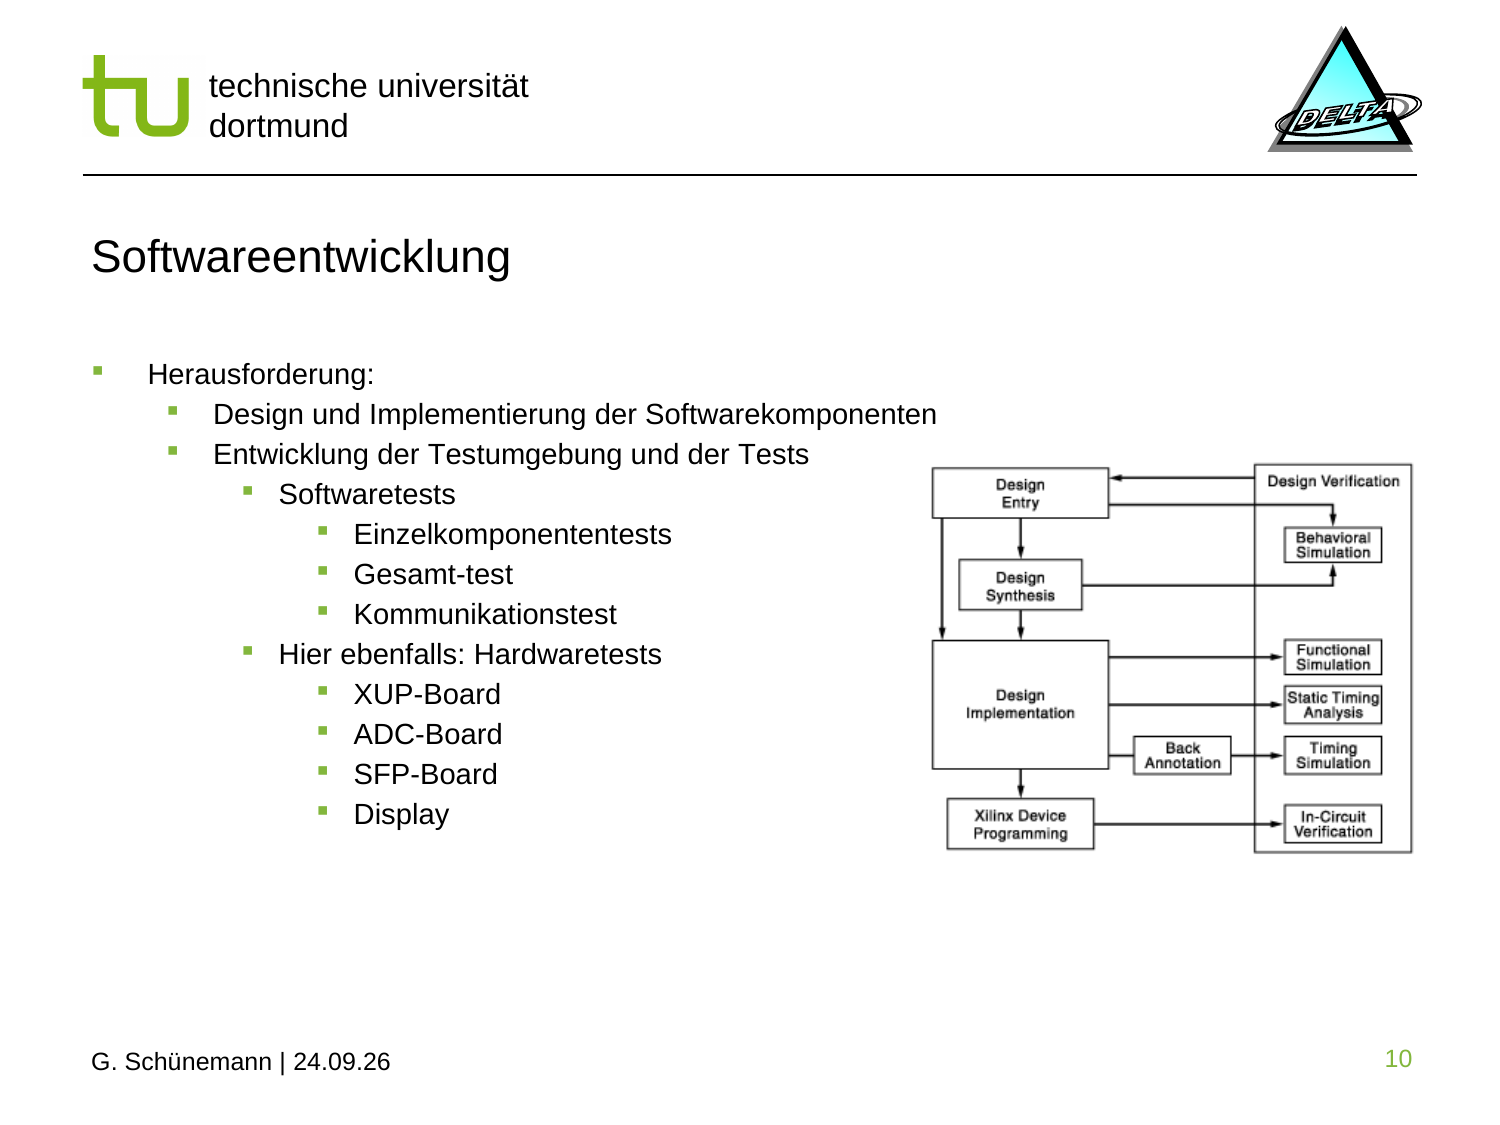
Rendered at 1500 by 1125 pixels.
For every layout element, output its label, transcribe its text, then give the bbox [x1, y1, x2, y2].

picture [929, 460, 1418, 857]
list Herausforderung: Design und Implementierung der Softwarekomponenten Entwicklung der Testumgebung und der Tests Softwaretests Einzelkomponententests Gesamt-test Kommunikationstest Hier ebenfalls: Hardwaretests XUP-Board ADC-Board SFP-Board Display [76, 350, 1411, 1001]
title Softwareentwicklung [76, 174, 1411, 338]
picture [82, 55, 206, 137]
